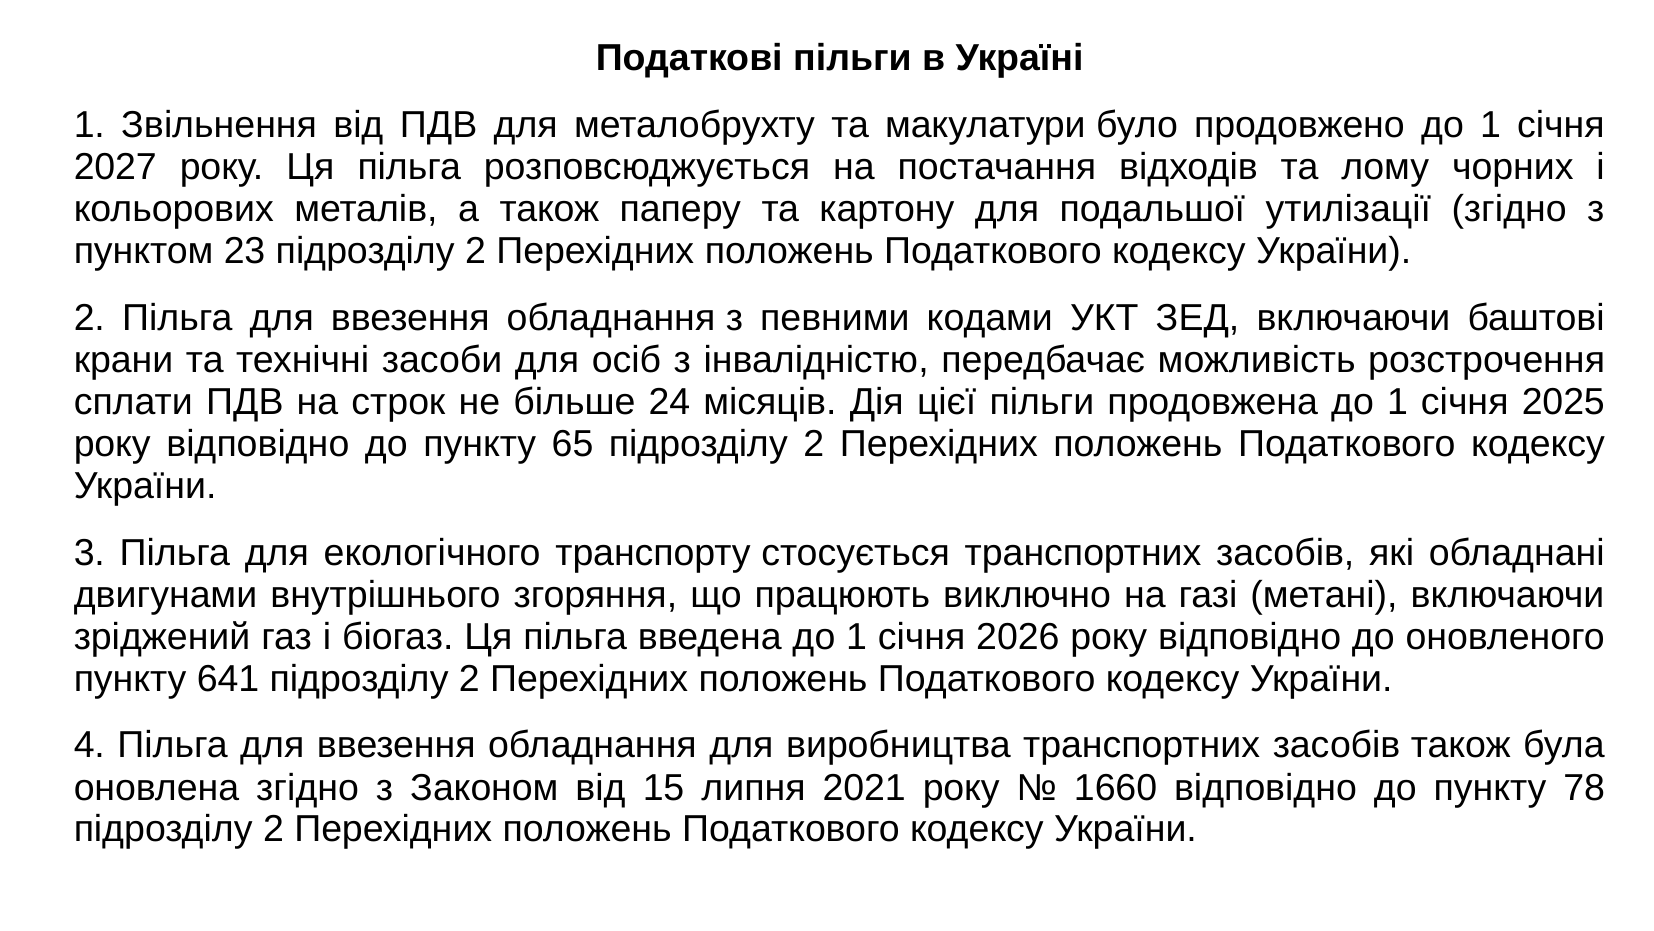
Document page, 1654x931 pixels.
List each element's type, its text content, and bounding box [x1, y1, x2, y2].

text_box Податкові пільги в Україні 1. Звільнення від ПДВ для металобрухту та макулатури було продовжено до 1 січня 2027 року. Ця пільга розповсюджується на постачання відходів та лому чорних і кольорових металів, а також паперу та картону для подальшої утилізації (згідно з пунктом 23 підрозділу 2 Перехідних положень Податкового кодексу України). 2. Пільга для ввезення обладнання з певними кодами УКТ ЗЕД, включаючи баштові крани та технічні засоби для осіб з інвалідністю, передбачає можливість розстрочення сплати ПДВ на строк не більше 24 місяців. Дія цієї пільги продовжена до 1 січня 2025 року відповідно до пункту 65 підрозділу 2 Перехідних положень Податкового кодексу України. 3. Пільга для екологічного транспорту стосується транспортних засобів, які обладнані двигунами внутрішнього згоряння, що працюють виключно на газі (метані), включаючи зріджений газ і біогаз. Ця пільга введена до 1 січня 2026 року відповідно до оновленого пункту 641 підрозділу 2 Перехідних положень Податкового кодексу України. 4. Пільга для ввезення обладнання для виробництва транспортних засобів також була оновлена згідно з Законом від 15 липня 2021 року № 1660 відповідно до пункту 78 підрозділу 2 Перехідних положень Податкового кодексу України. [59, 29, 1621, 902]
